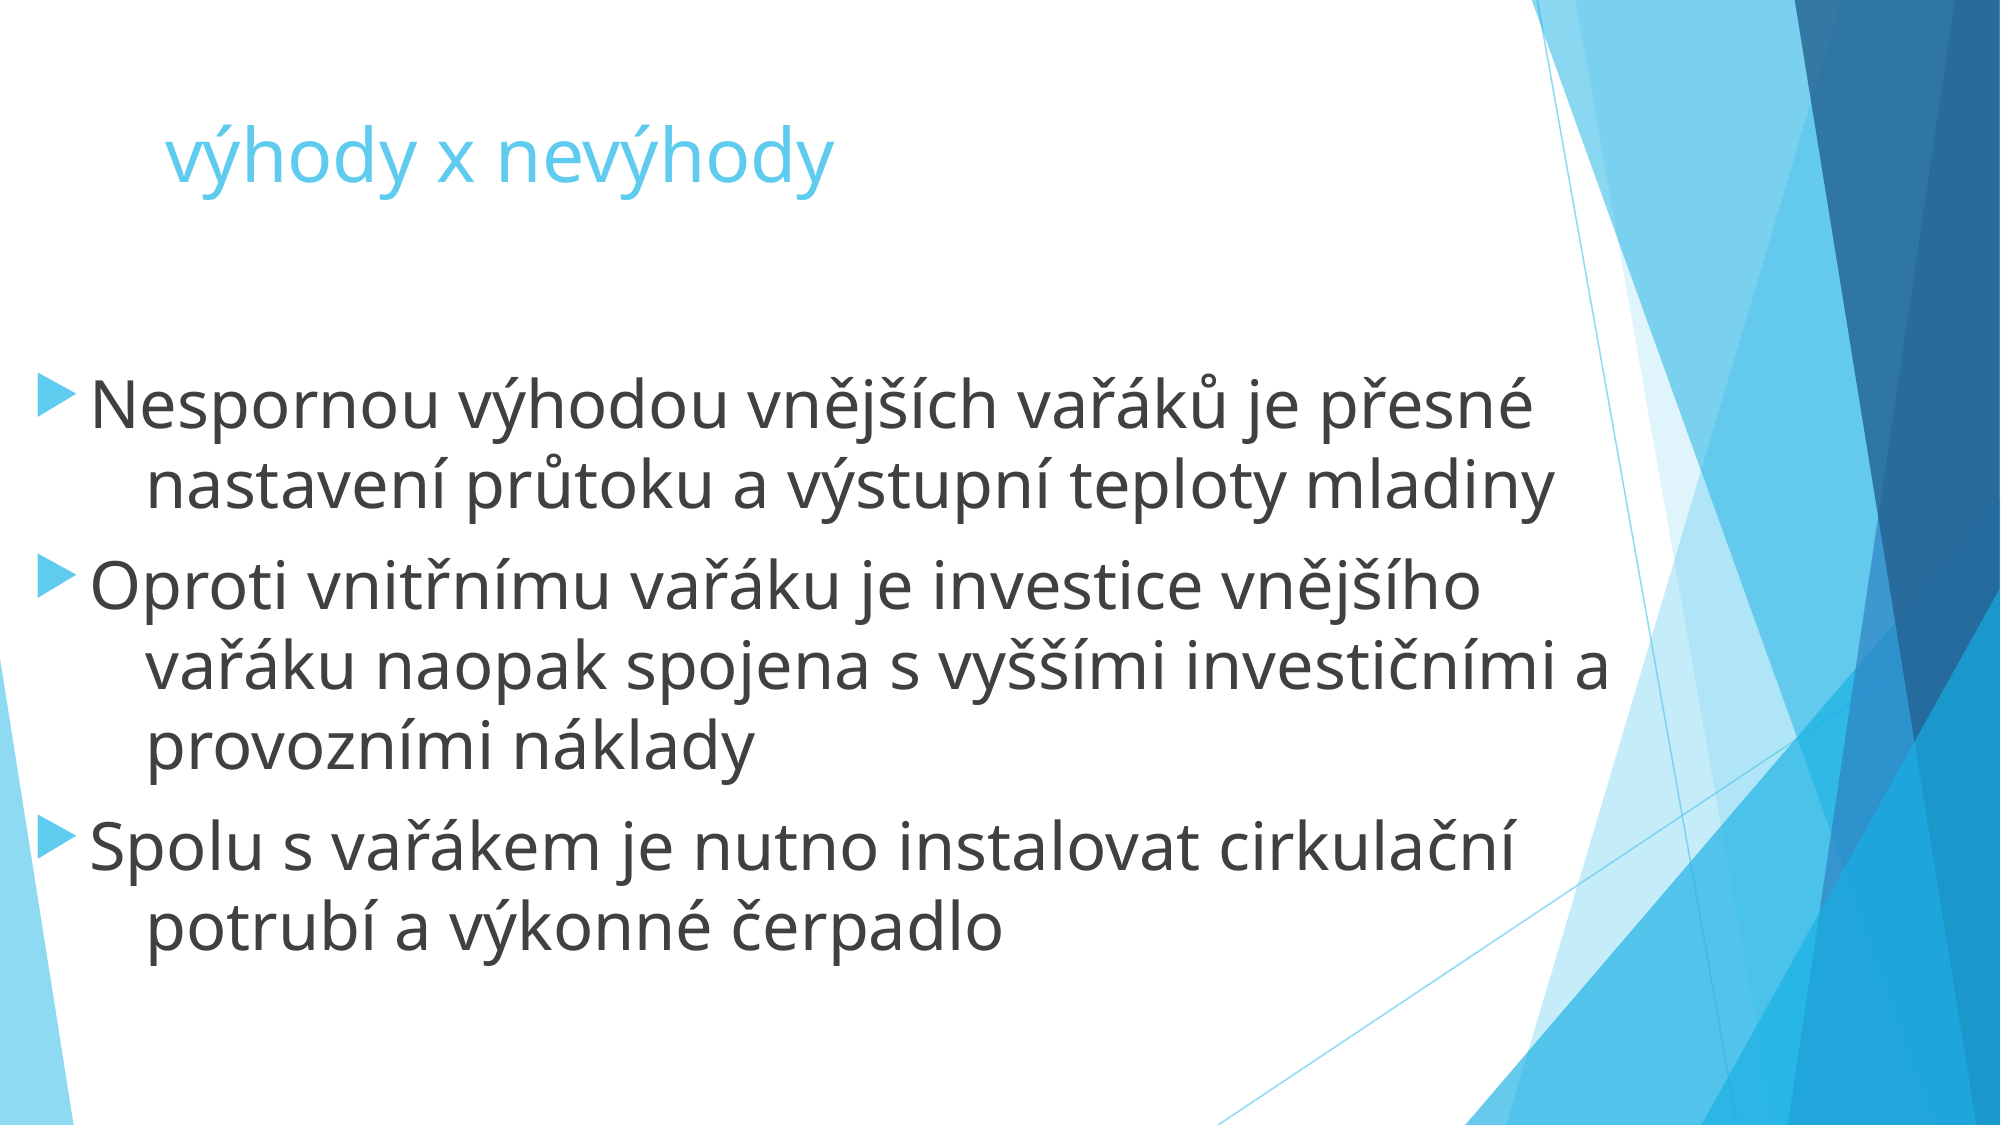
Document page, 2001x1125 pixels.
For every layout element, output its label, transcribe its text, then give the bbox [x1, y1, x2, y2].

list Nespornou výhodou vnějších vařáků je přesné nastavení průtoku a výstupní teploty mladiny Oproti vnitřnímu vařáku je investice vnějšího vařáku naopak spojena s vyššími investičními a provozními náklady Spolu s vařákem je nutno instalovat cirkulační potrubí a výkonné čerpadlo [17, 354, 1680, 992]
title výhody x nevýhody [111, 99, 1522, 317]
